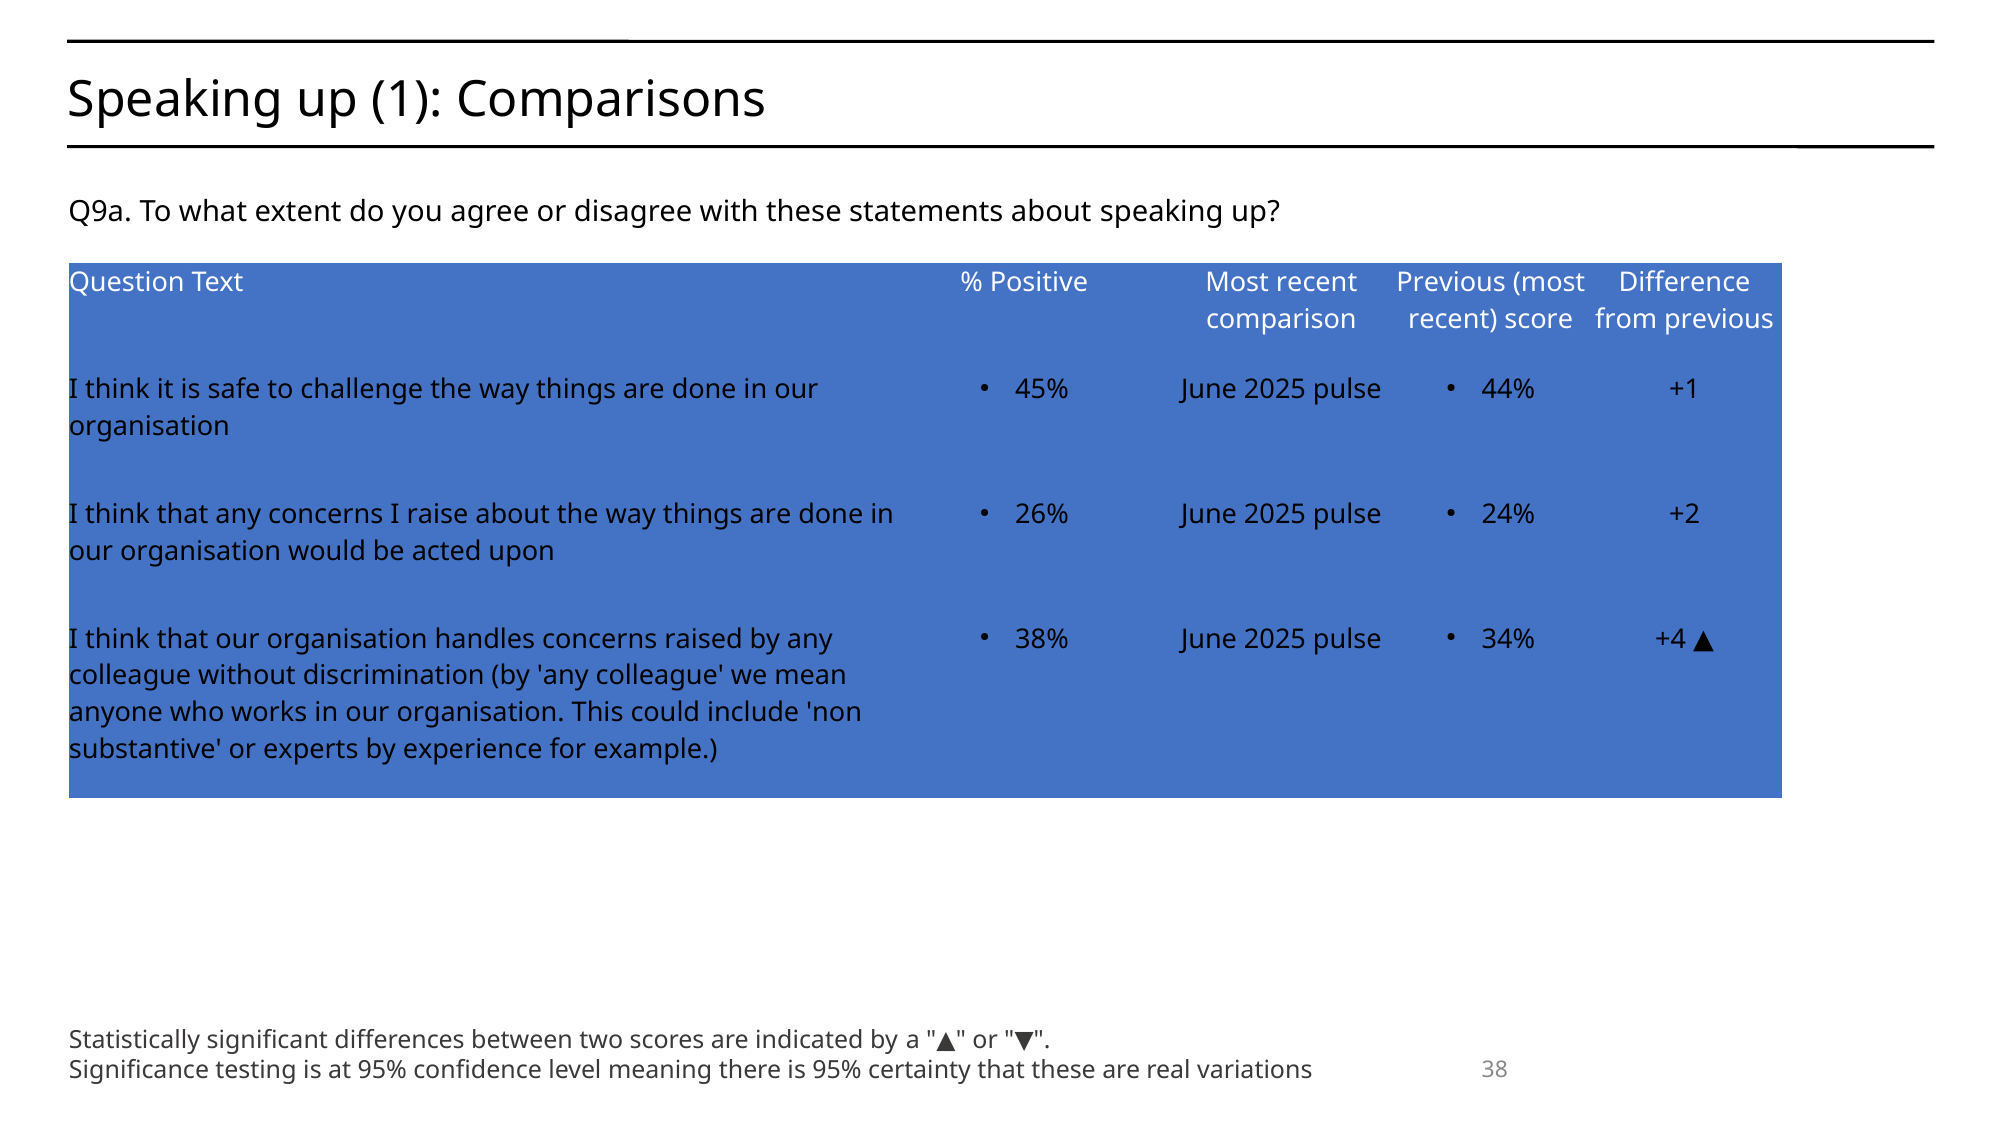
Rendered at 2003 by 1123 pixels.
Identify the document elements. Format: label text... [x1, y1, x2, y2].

table_cell [1122, 370, 1169, 495]
table_cell [1122, 495, 1169, 619]
table_header Most recent comparison [1169, 263, 1394, 370]
table_cell I think that any concerns I raise about the way things are done in our organisation would be acted upon [69, 495, 926, 619]
table_cell June 2025 pulse [1169, 370, 1394, 495]
table_cell I think that our organisation handles concerns raised by any colleague without discrimination (by 'any colleague' we mean anyone who works in our organisation. This could include 'non substantive' or experts by experience for example.) [69, 619, 926, 798]
table_cell I think it is safe to challenge the way things are done in our organisation [69, 370, 926, 495]
table_header % Positive [926, 263, 1122, 370]
table_cell +1 [1588, 370, 1782, 495]
table_cell [1122, 619, 1169, 798]
table_cell 45% [926, 370, 1122, 495]
table_cell 26% [926, 495, 1122, 619]
table_header Question Text [69, 263, 926, 370]
text_box Speaking up (1): Comparisons [67, 48, 1936, 136]
text_box Statistically significant differences between two scores are indicated by a "▲" or "▼". Significance testing is at 95% confidence level meaning there is 95% certainty that these are real variations [54, 1015, 1400, 1092]
table_cell +2 [1588, 495, 1782, 619]
table_cell +4 ▲ [1588, 619, 1782, 798]
table_header Difference from previous [1588, 263, 1782, 370]
table_cell 24% [1394, 495, 1588, 619]
table_header Previous (most recent) score [1394, 263, 1588, 370]
table_cell June 2025 pulse [1169, 619, 1394, 798]
table_cell 34% [1394, 619, 1588, 798]
table_cell 44% [1394, 370, 1588, 495]
table_cell June 2025 pulse [1169, 495, 1394, 619]
text_box Q9a. To what extent do you agree or disagree with these statements about speaking up? [68, 184, 1586, 227]
text_box 38 [1466, 1039, 1934, 1100]
table_cell 38% [926, 619, 1122, 798]
table_header [1122, 263, 1169, 370]
